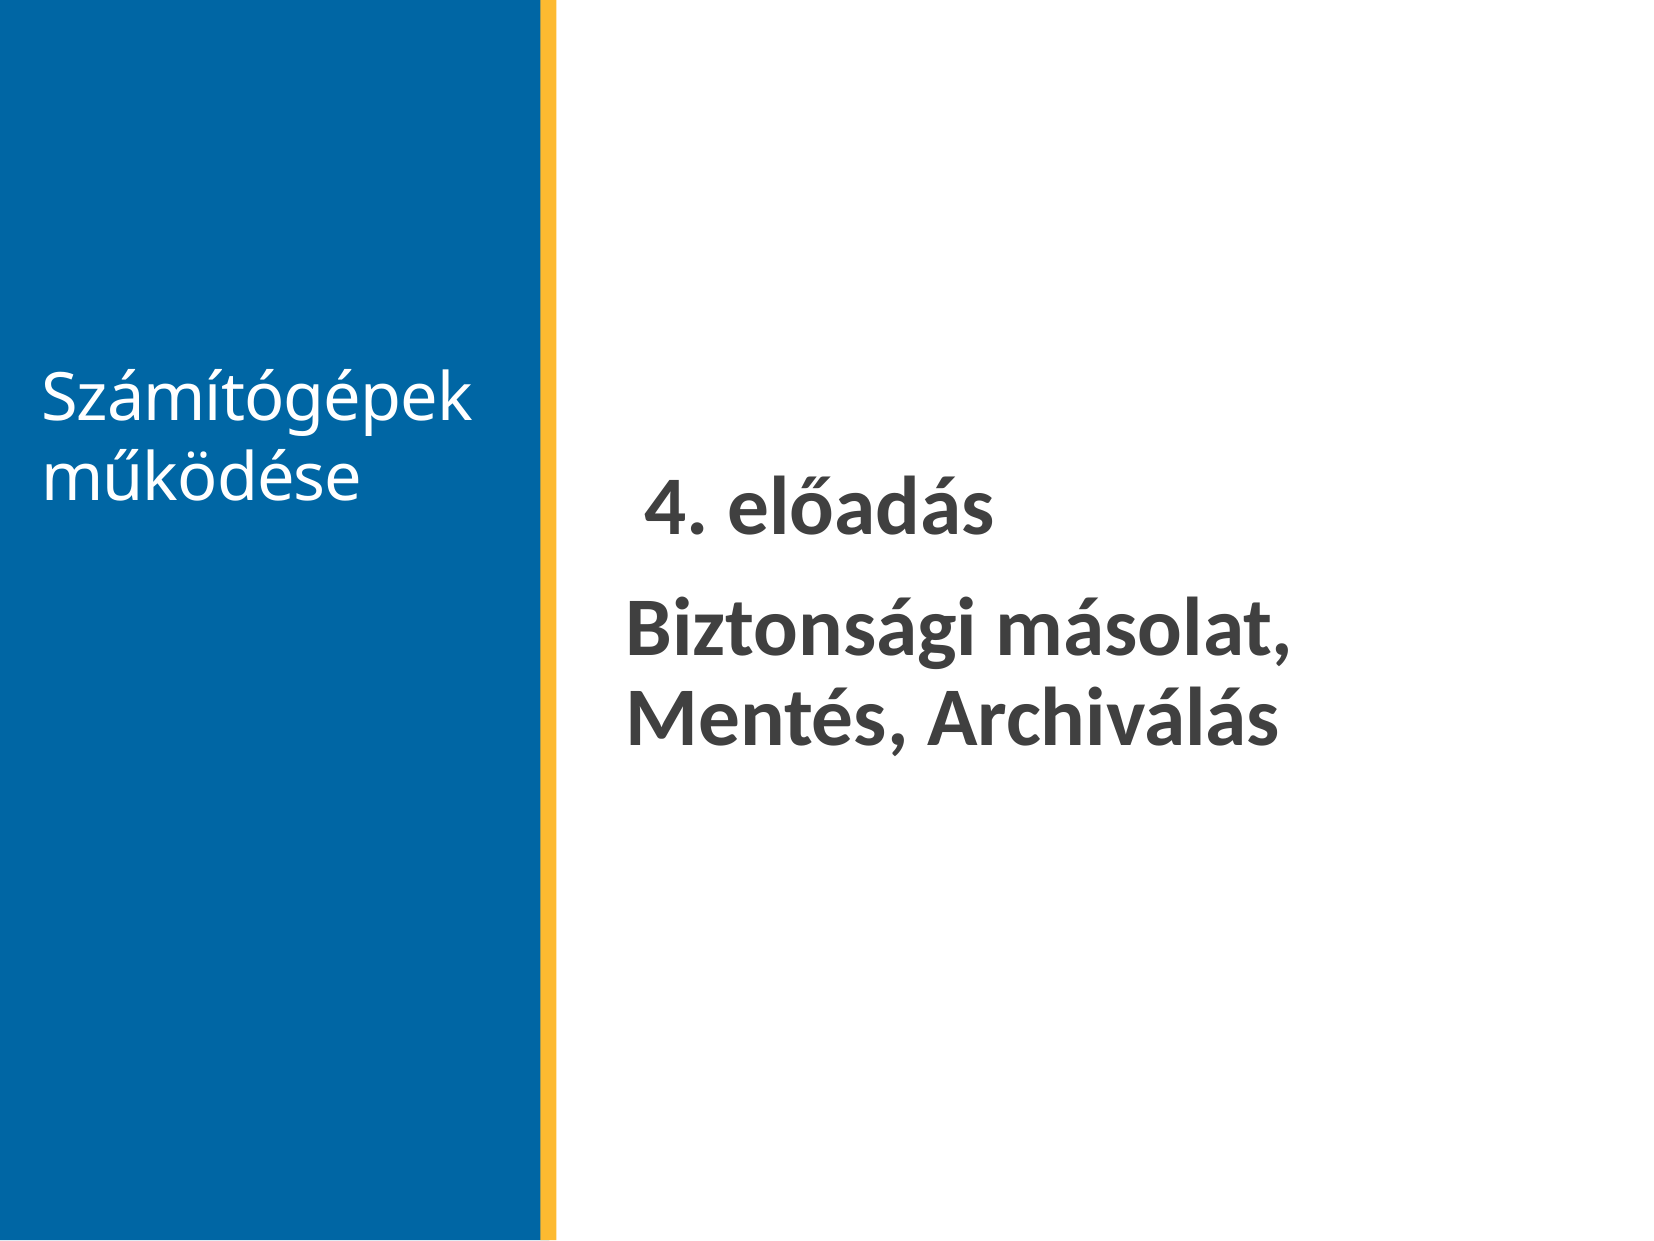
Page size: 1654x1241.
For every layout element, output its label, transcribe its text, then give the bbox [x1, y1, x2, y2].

list 4. előadás Biztonsági másolat, Mentés, Archiválás [625, 132, 1532, 1084]
title Számítógépek működése [25, 107, 497, 521]
